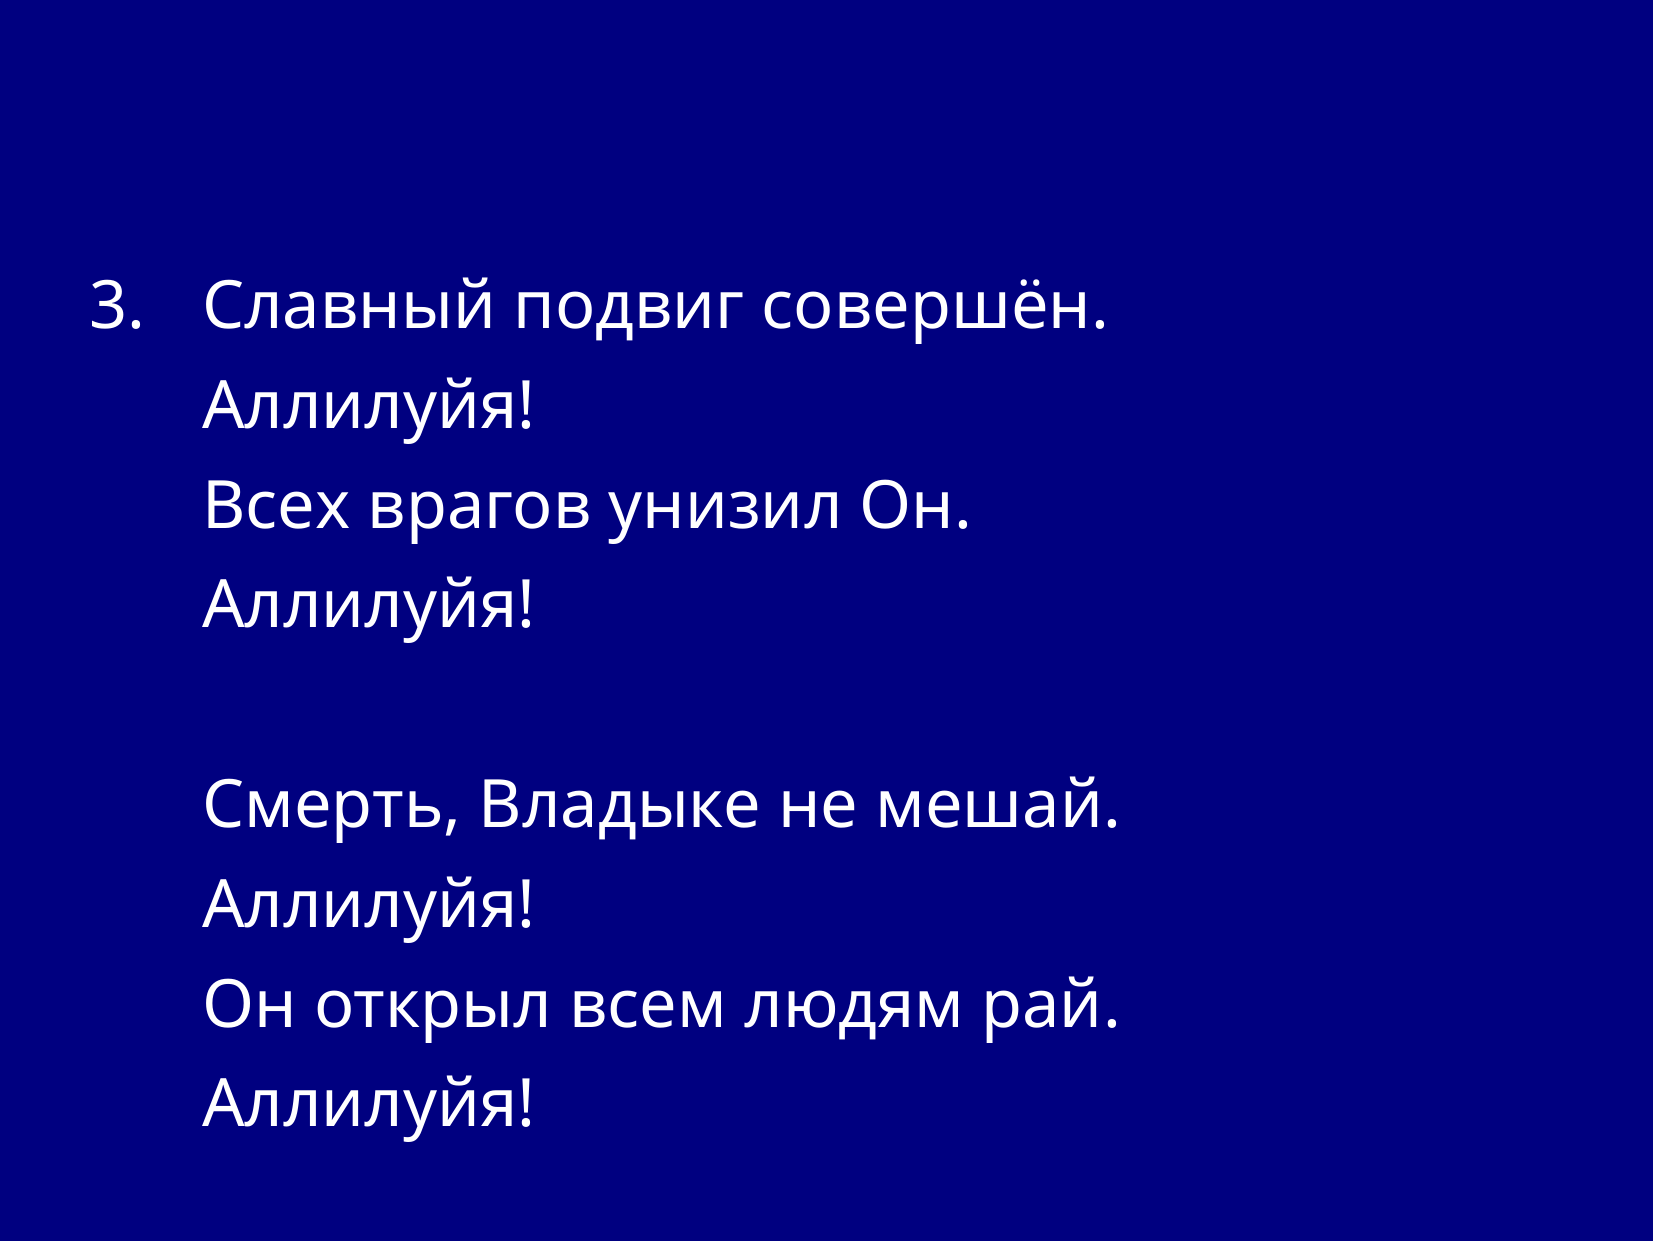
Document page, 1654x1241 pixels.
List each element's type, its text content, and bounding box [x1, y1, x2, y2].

text_box 3. Славный подвиг совершён. Аллилуйя! Всех врагов унизил Он. Аллилуйя! Смерть, Владыке не мешай. Аллилуйя! Он открыл всем людям рай. Аллилуйя! [75, 150, 1576, 1163]
